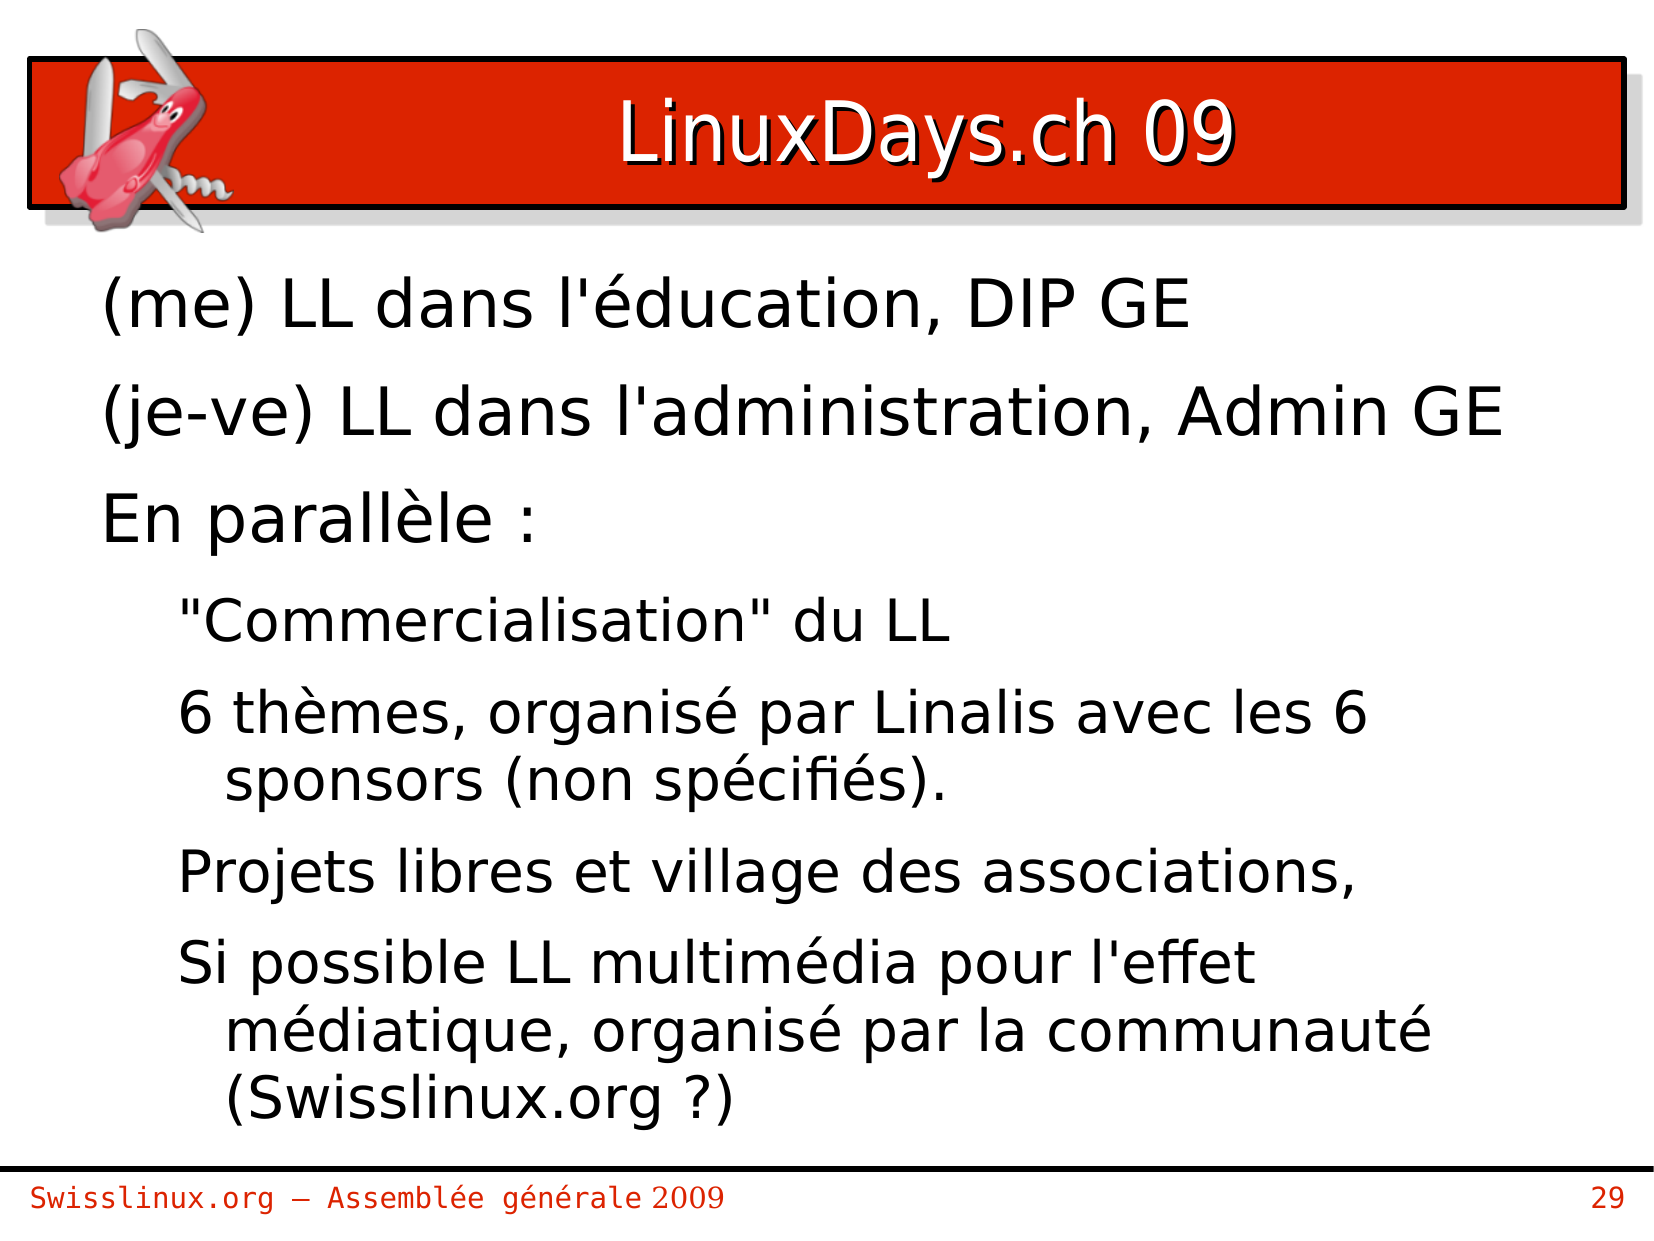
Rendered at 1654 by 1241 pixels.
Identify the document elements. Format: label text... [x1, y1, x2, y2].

title LinuxDays.ch 09 [259, 84, 1595, 182]
list (me) LL dans l'éducation, DIP GE (je-ve) LL dans l'administration, Admin GE En parallèle : "Commercialisation" du LL 6 thèmes, organisé par Linalis avec les 6 sponsors (non spécifiés). Projets libres et village des associations, Si possible LL multimédia pour l'effet médiatique, organisé par la communauté (Swisslinux.org ?) [82, 265, 1571, 1133]
picture [59, 29, 234, 233]
